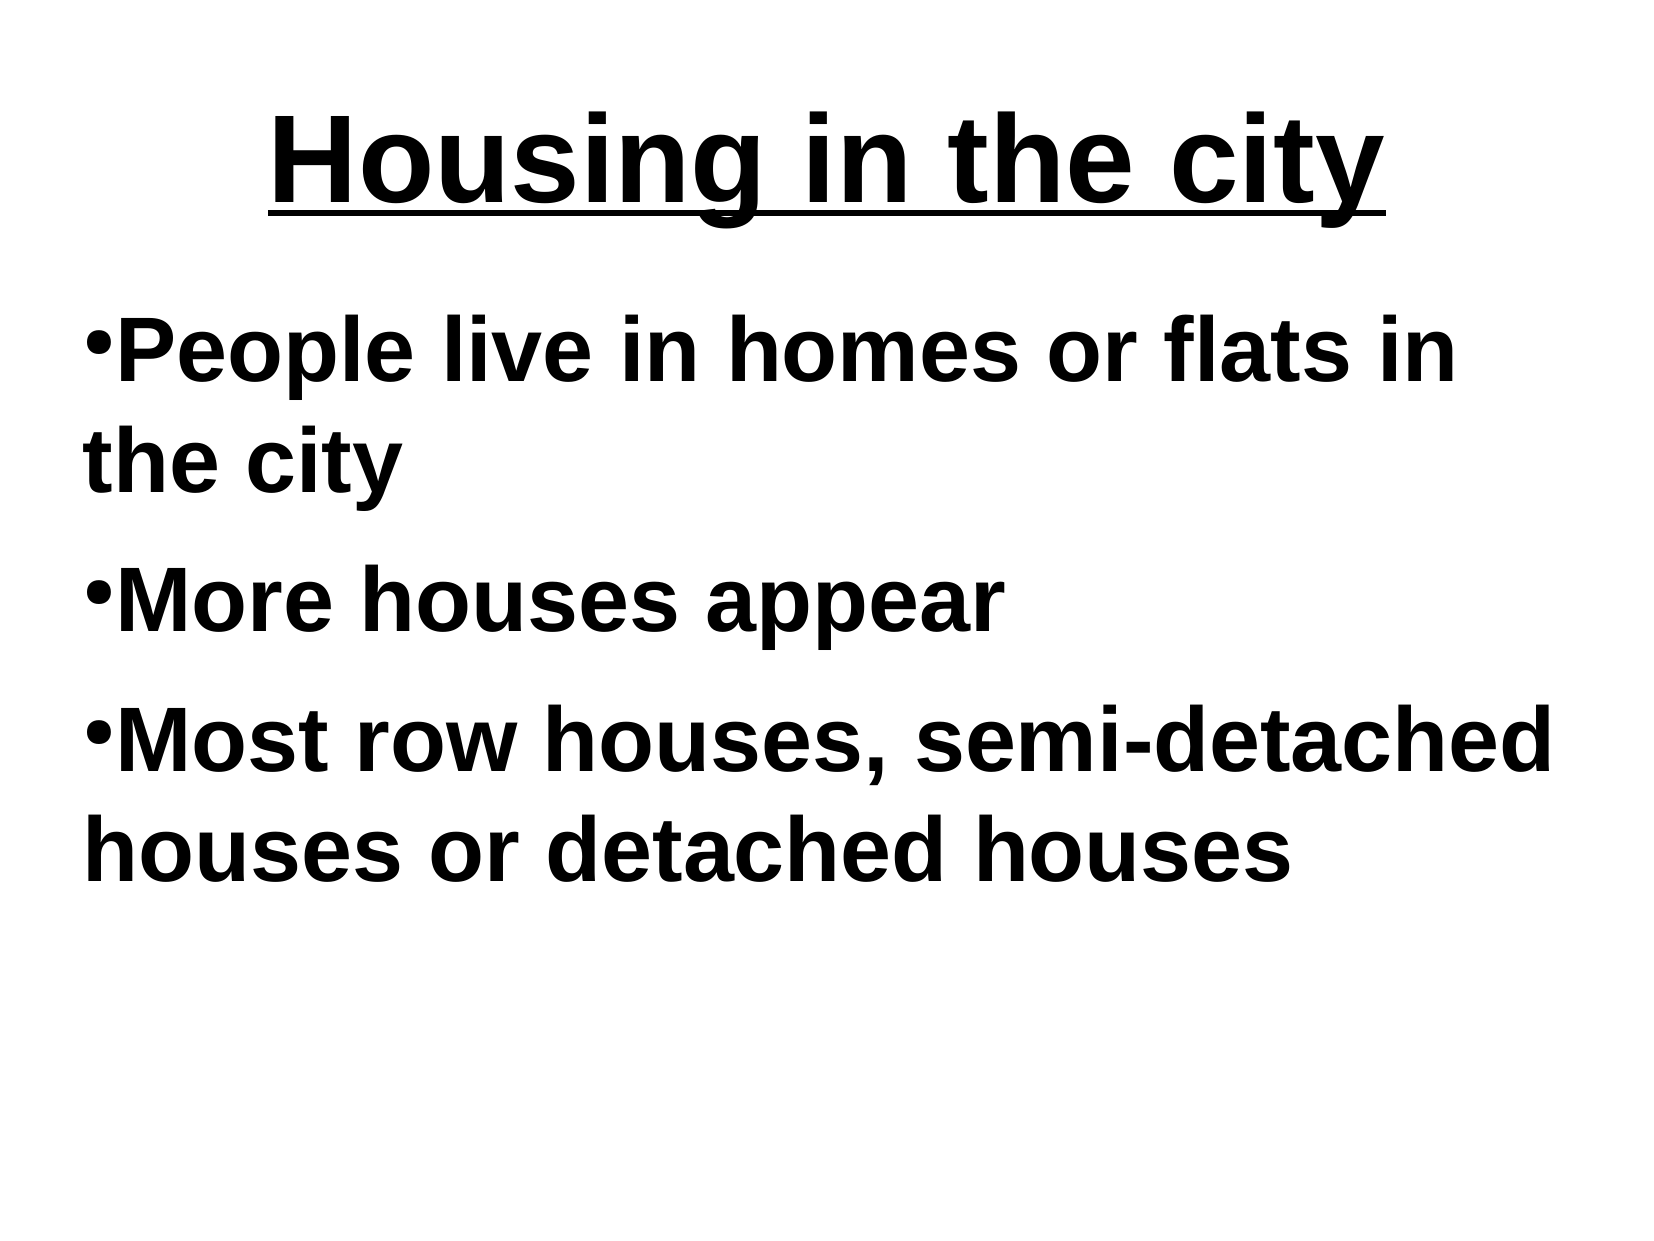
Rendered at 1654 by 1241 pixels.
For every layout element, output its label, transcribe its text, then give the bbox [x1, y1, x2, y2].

list People live in homes or flats in the city More houses appear Most row houses, semi-detached houses or detached houses [82, 290, 1571, 1109]
title Housing in the city [82, 49, 1571, 257]
